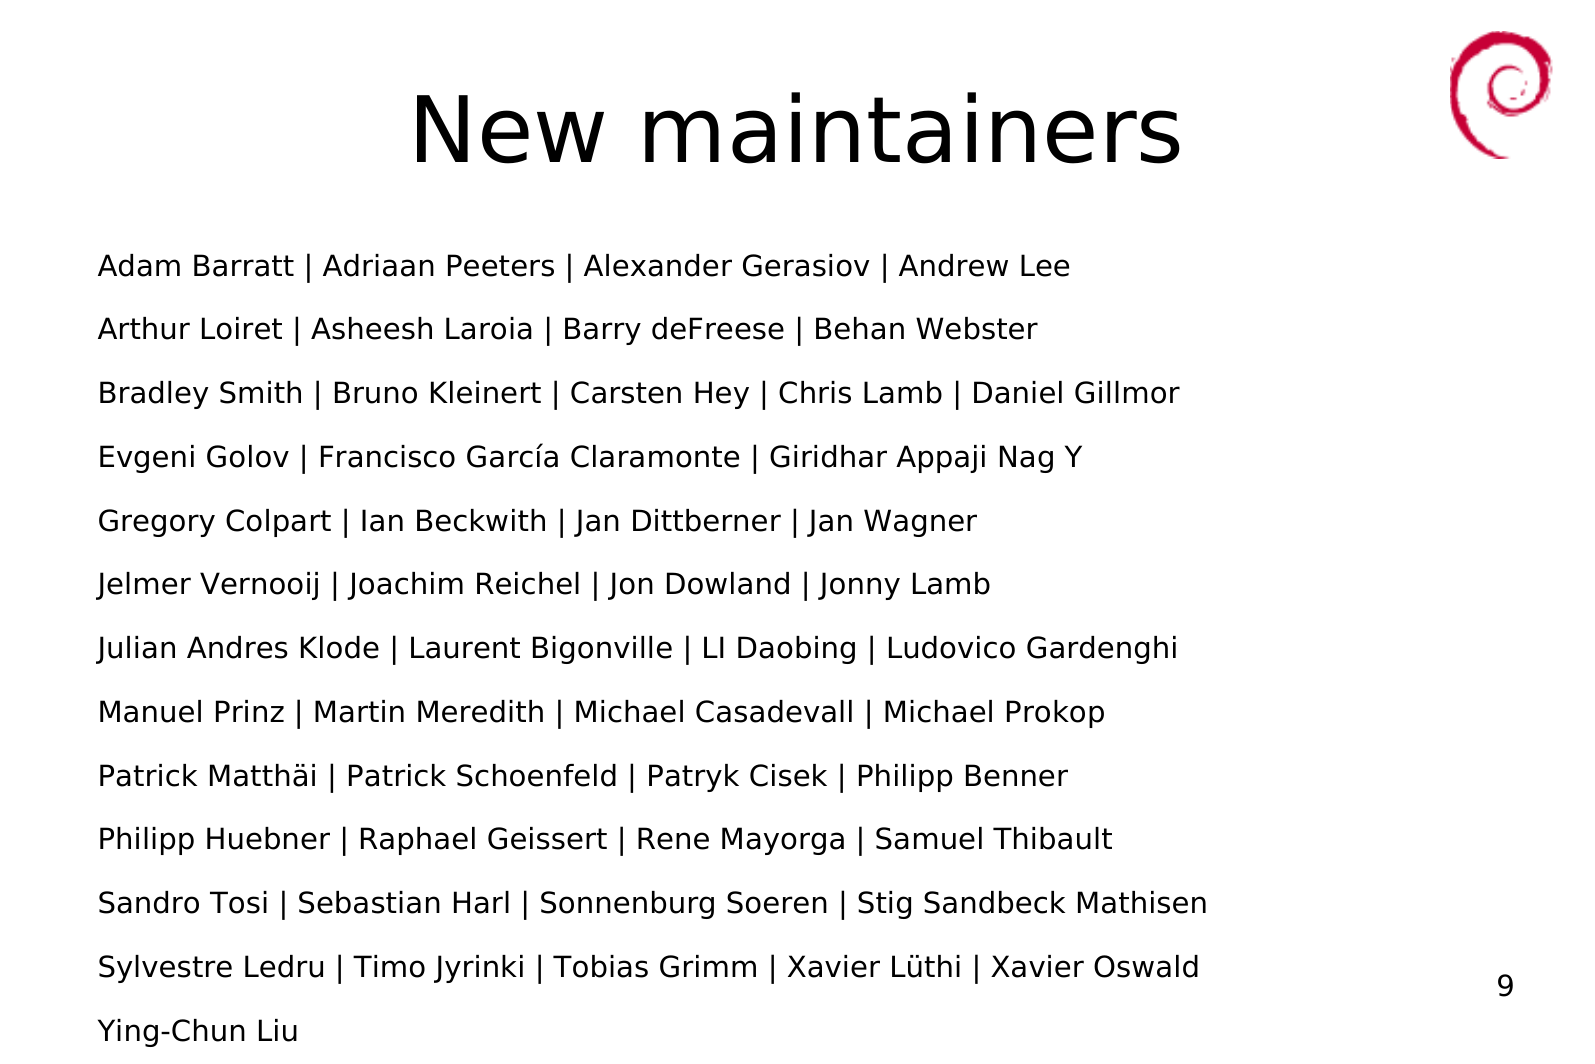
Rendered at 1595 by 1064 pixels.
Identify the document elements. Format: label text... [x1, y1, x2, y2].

title New maintainers [79, 42, 1515, 221]
list Adam Barratt | Adriaan Peeters | Alexander Gerasiov | Andrew Lee Arthur Loiret | Asheesh Laroia | Barry deFreese | Behan Webster Bradley Smith | Bruno Kleinert | Carsten Hey | Chris Lamb | Daniel Gillmor Evgeni Golov | Francisco García Claramonte | Giridhar Appaji Nag Y Gregory Colpart | Ian Beckwith | Jan Dittberner | Jan Wagner Jelmer Vernooij | Joachim Reichel | Jon Dowland | Jonny Lamb Julian Andres Klode | Laurent Bigonville | LI Daobing | Ludovico Gardenghi Manuel Prinz | Martin Meredith | Michael Casadevall | Michael Prokop Patrick Matthäi | Patrick Schoenfeld | Patryk Cisek | Philipp Benner Philipp Huebner | Raphael Geissert | Rene Mayorga | Samuel Thibault Sandro Tosi | Sebastian Harl | Sonnenburg Soeren | Stig Sandbeck Mathisen Sylvestre Ledru | Timo Jyrinki | Tobias Grimm | Xavier Lüthi | Xavier Oswald Ying-Chun Liu [79, 248, 1515, 1049]
picture [1450, 31, 1555, 159]
